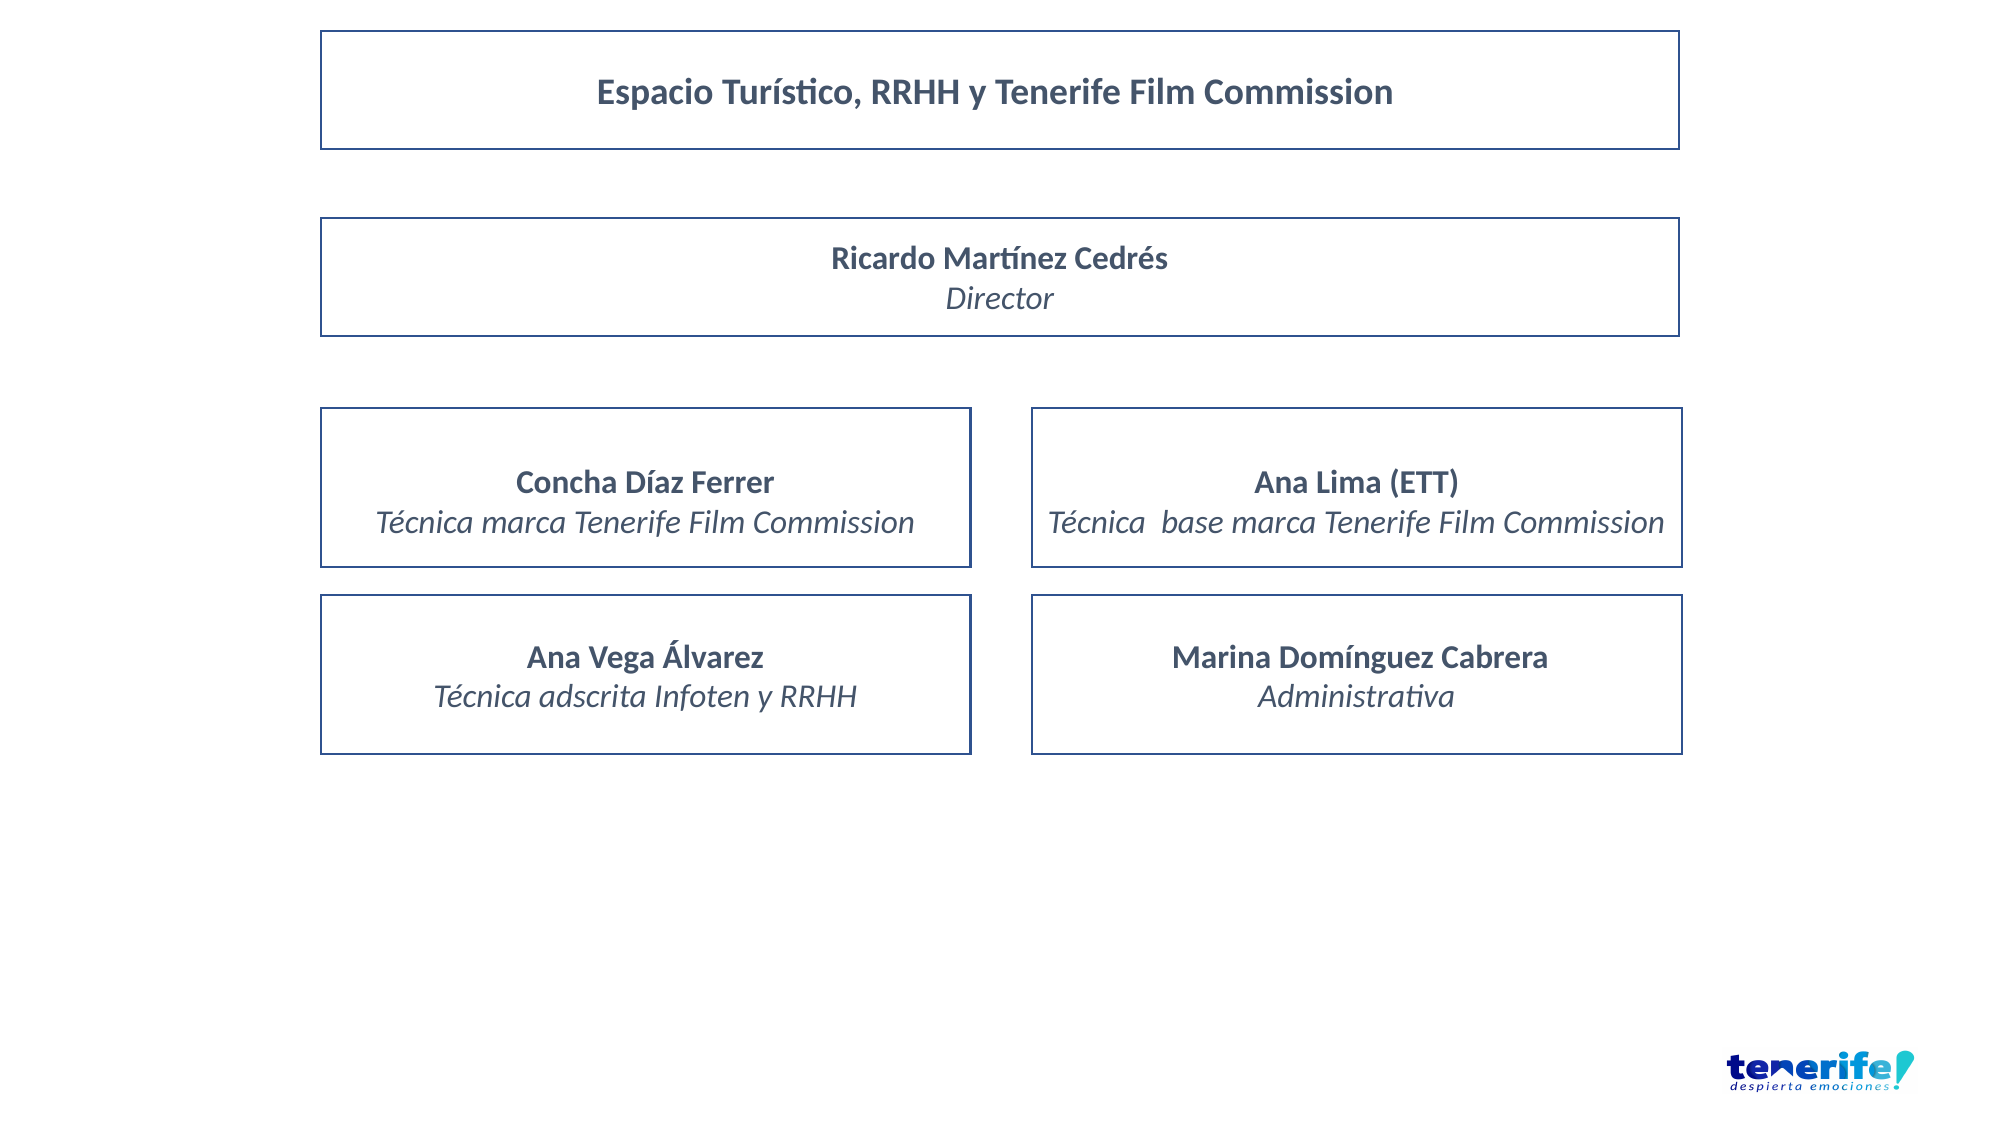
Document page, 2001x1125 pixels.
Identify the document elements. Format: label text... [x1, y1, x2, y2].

picture [1722, 1047, 1918, 1094]
text_box Concha Díaz Ferrer Técnica marca Tenerife Film Commission [321, 408, 971, 567]
text_box Marina Domínguez Cabrera Administrativa [1032, 595, 1682, 754]
text_box Ana Vega Álvarez Técnica adscrita Infoten y RRHH [321, 595, 971, 754]
text_box Ricardo Martínez Cedrés Director [663, 229, 1337, 324]
text_box Espacio Turístico, RRHH y Tenerife Film Commission [321, 31, 1679, 149]
text_box Ana Lima (ETT) Técnica base marca Tenerife Film Commission [1032, 408, 1682, 567]
